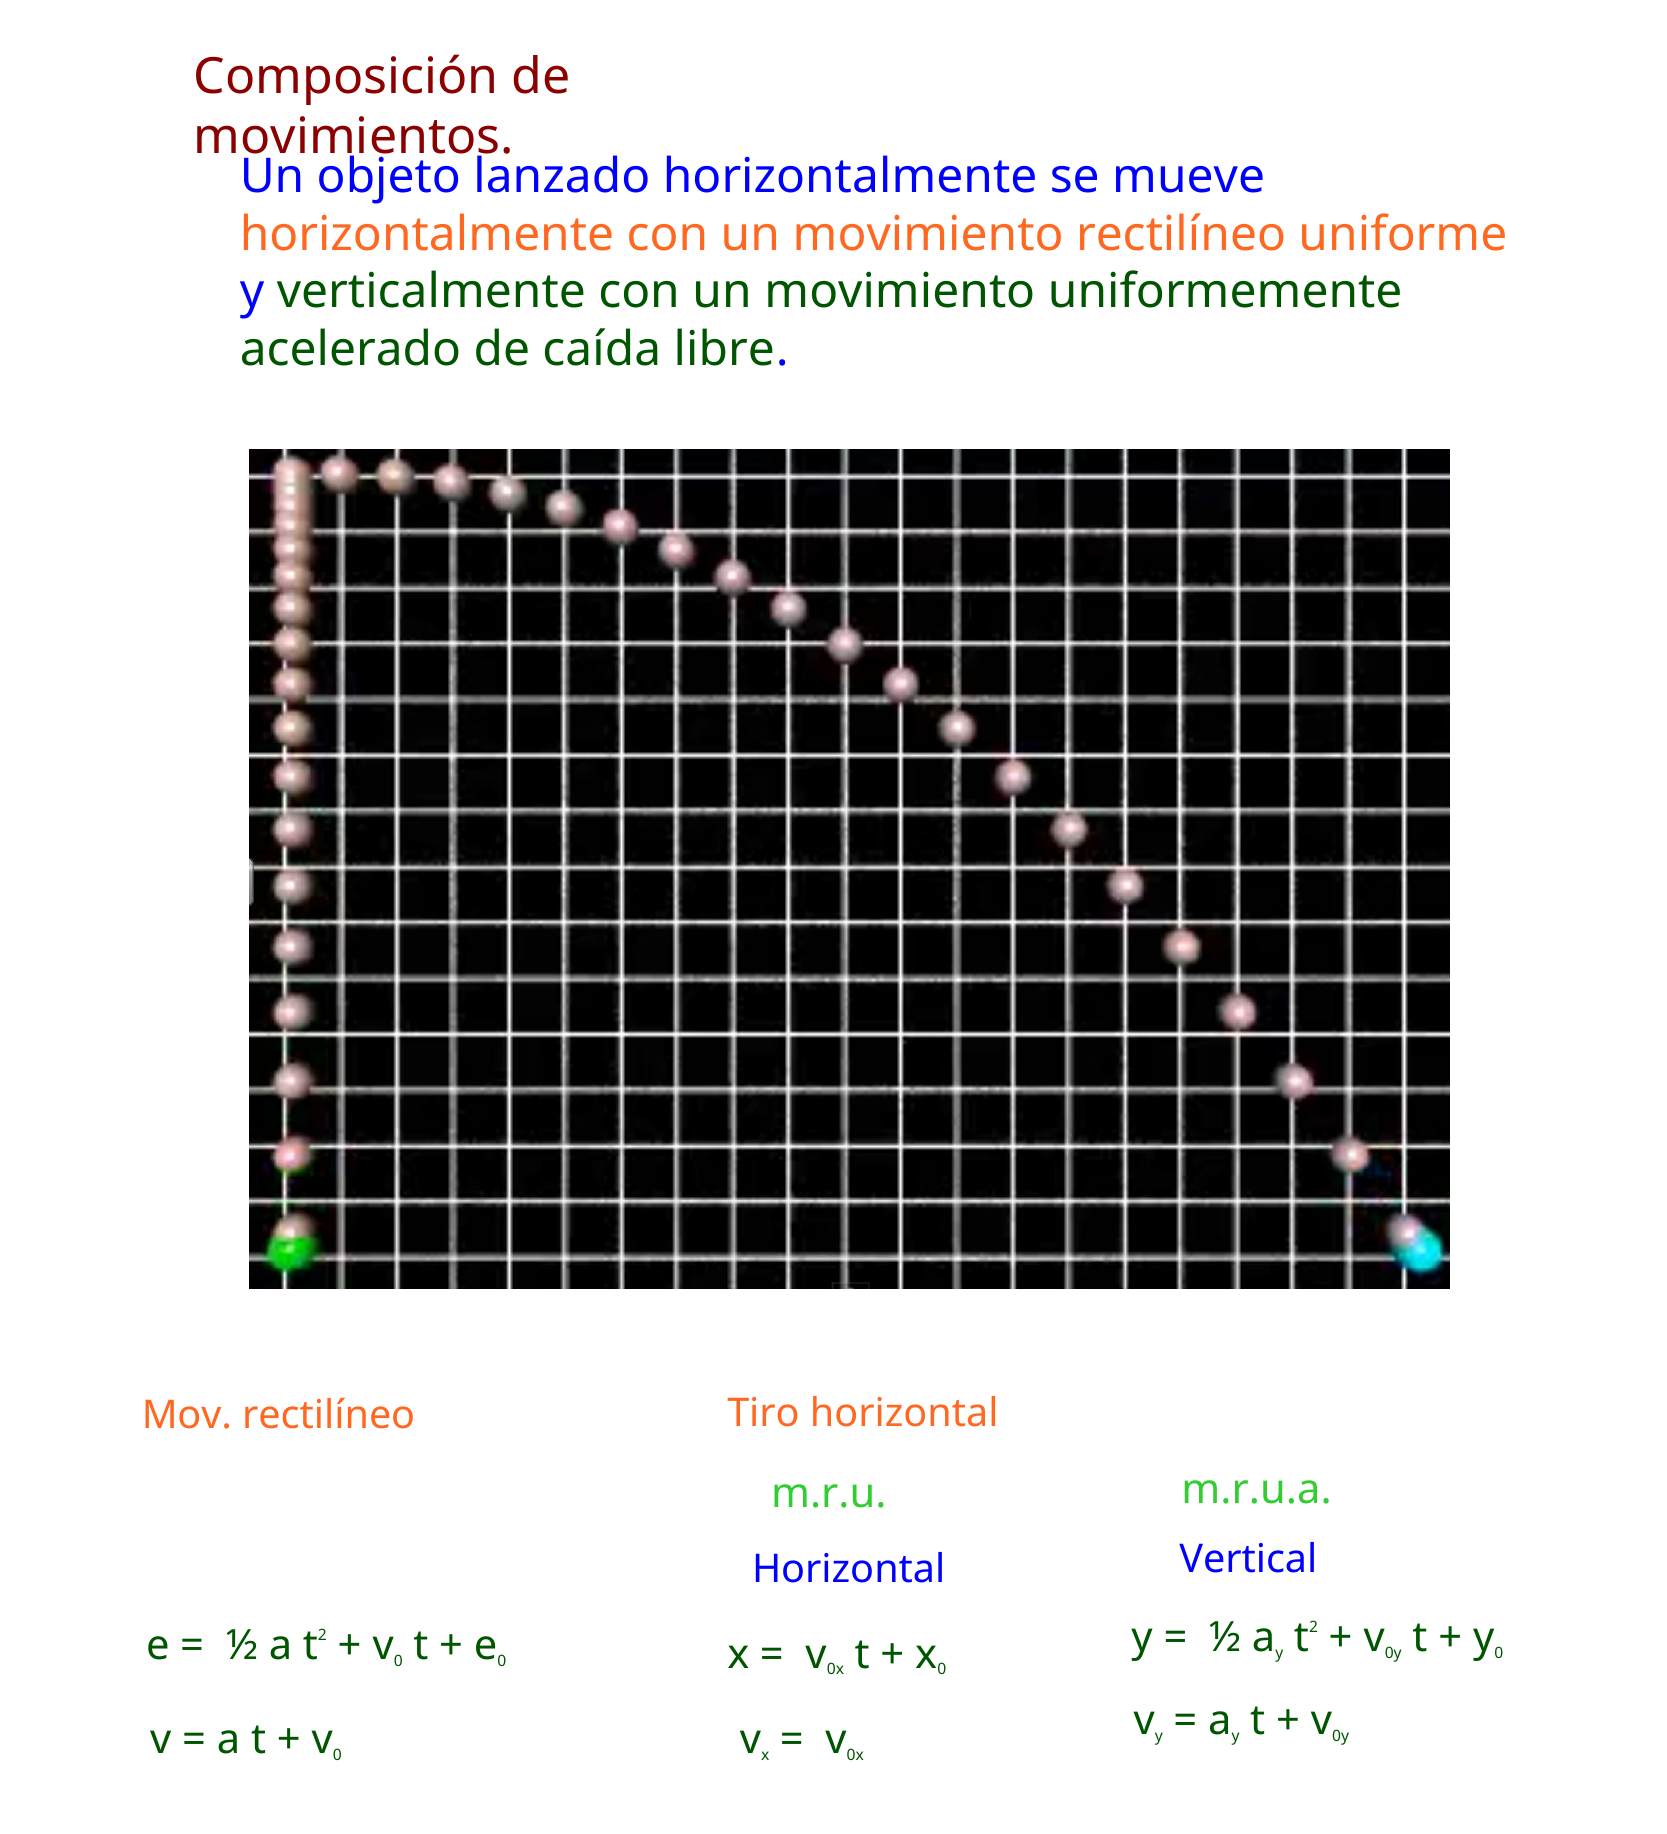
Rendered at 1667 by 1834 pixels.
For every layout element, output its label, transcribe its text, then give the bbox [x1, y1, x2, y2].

text_box v = a t + v0 [135, 1704, 407, 1772]
text_box y = ½ ay t2 + v0y t + y0 [1116, 1602, 1609, 1670]
text_box m.r.u. [756, 1458, 923, 1524]
text_box Tiro horizontal [712, 1379, 1059, 1443]
text_box Vertical [1164, 1524, 1378, 1588]
text_box m.r.u.a. [1166, 1454, 1355, 1520]
text_box Horizontal [737, 1535, 1000, 1599]
text_box Un objeto lanzado horizontalmente se mueve horizontalmente con un movimiento rectilíneo uniforme y verticalmente con un movimiento uniformemente acelerado de caída libre. [225, 137, 1530, 383]
text_box x = v0x t + x0 [712, 1618, 1042, 1686]
text_box vy = ay t + v0y [1118, 1685, 1432, 1753]
picture [249, 449, 1450, 1289]
text_box Composición de movimientos. [179, 35, 917, 171]
text_box vx = v0x [724, 1704, 946, 1772]
text_box e = ½ a t2 + v0 t + e0 [131, 1610, 598, 1678]
text_box Mov. rectilíneo [127, 1381, 473, 1445]
